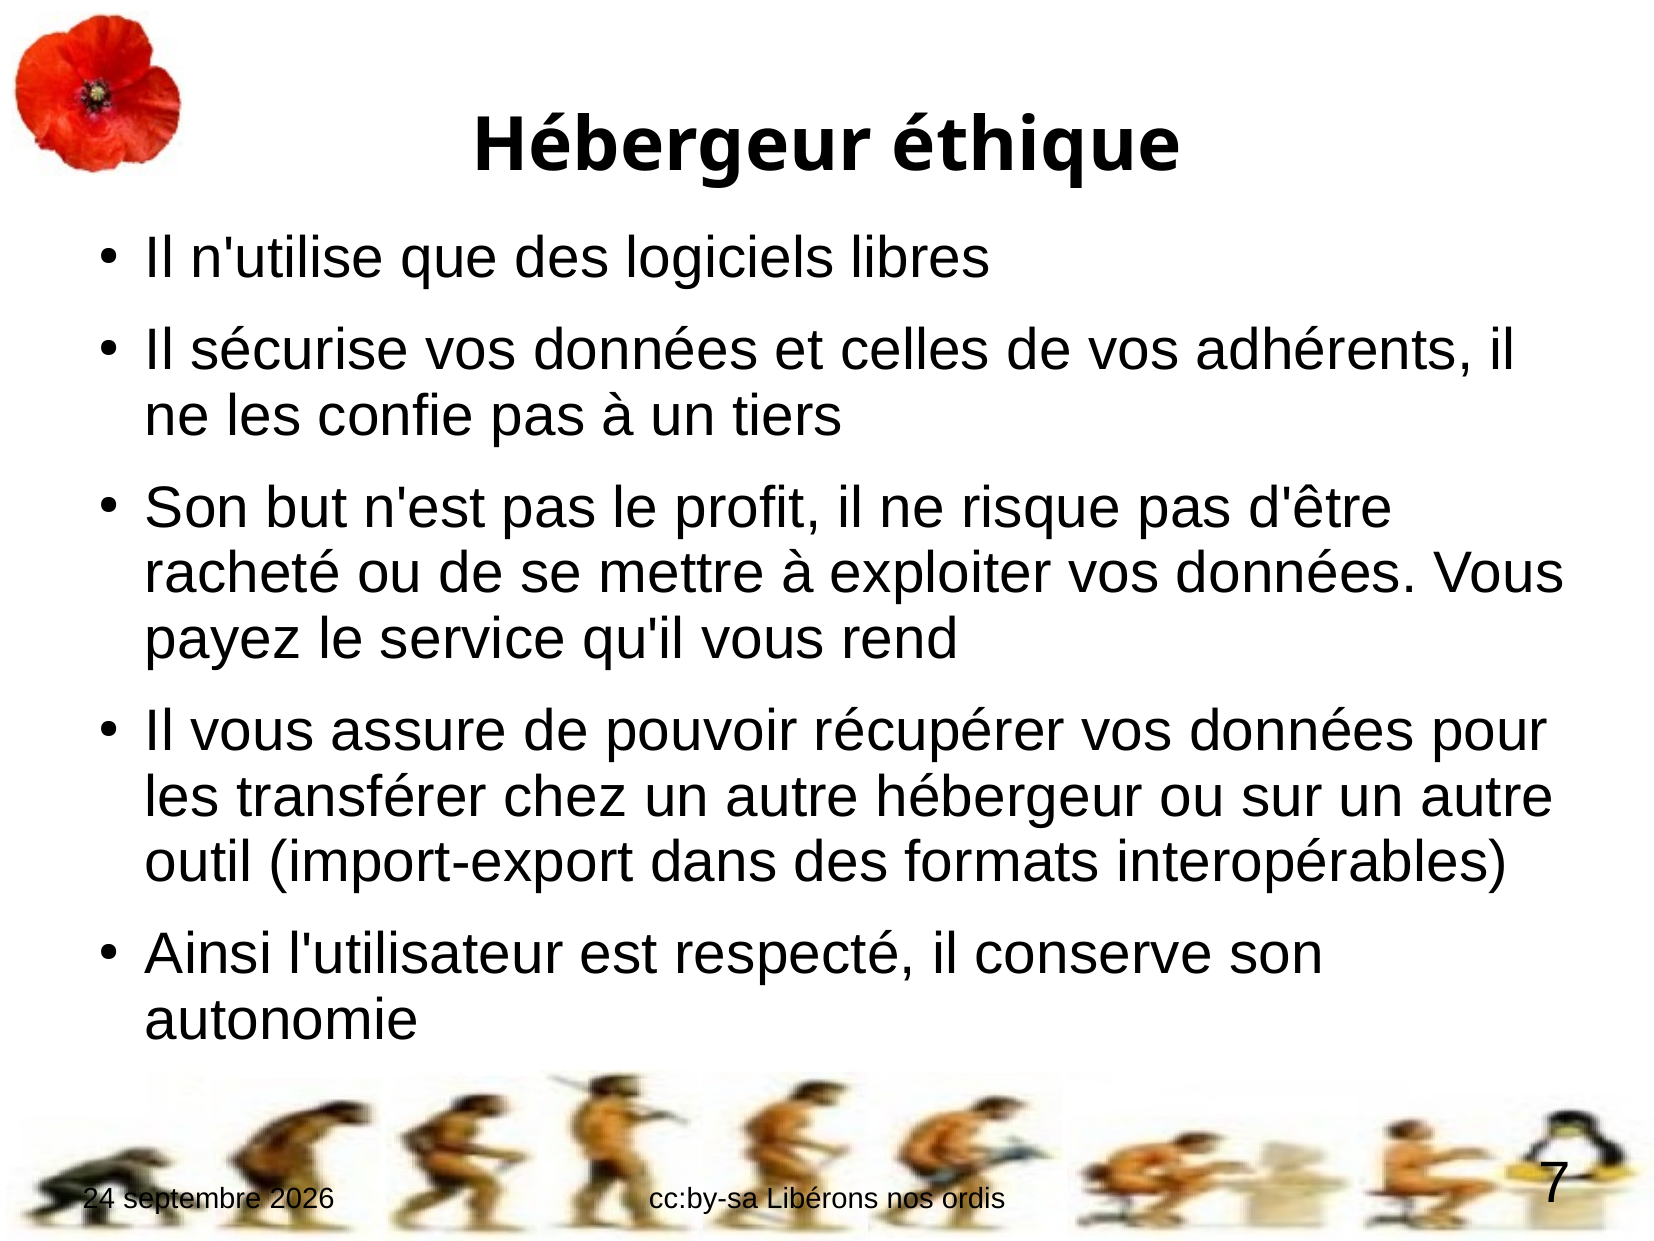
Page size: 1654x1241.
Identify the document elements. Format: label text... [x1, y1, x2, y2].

picture [0, 1062, 1654, 1241]
picture [11, 11, 185, 176]
title Hébergeur éthique [82, 82, 1571, 201]
list Il n'utilise que des logiciels libres Il sécurise vos données et celles de vos adhérents, il ne les confie pas à un tiers Son but n'est pas le profit, il ne risque pas d'être racheté ou de se mettre à exploiter vos données. Vous payez le service qu'il vous rend Il vous assure de pouvoir récupérer vos données pour les transférer chez un autre hébergeur ou sur un autre outil (import-export dans des formats interopérables) Ainsi l'utilisateur est respecté, il conserve son autonomie [82, 224, 1571, 1063]
